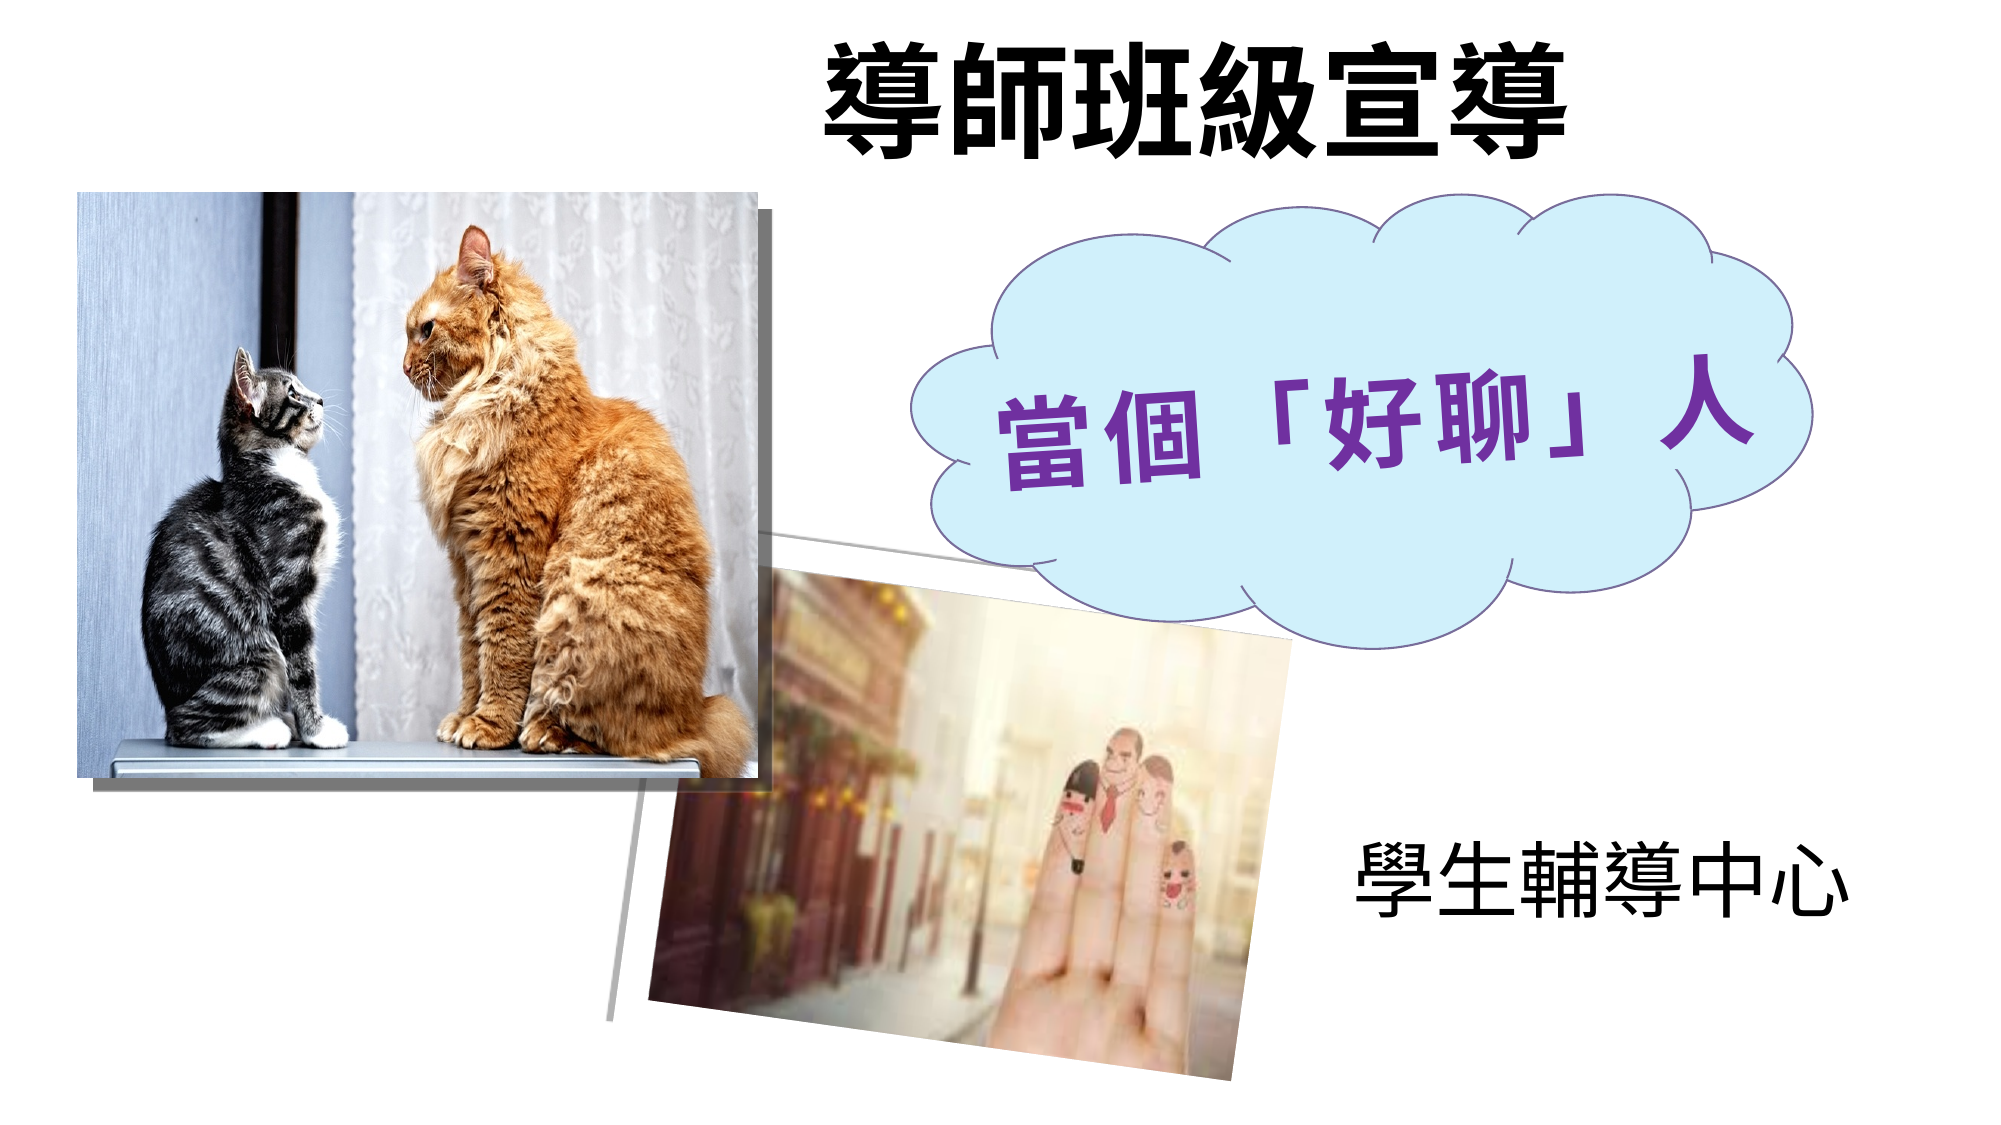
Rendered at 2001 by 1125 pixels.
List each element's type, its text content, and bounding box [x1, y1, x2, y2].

text_box 學生輔導中心 [1337, 821, 1927, 938]
text_box 導師班級宣導 [799, 15, 1591, 183]
picture [647, 567, 1293, 1082]
picture [77, 193, 758, 778]
text_box [911, 194, 1813, 649]
text_box 當個「好聊」人 [964, 326, 1784, 515]
